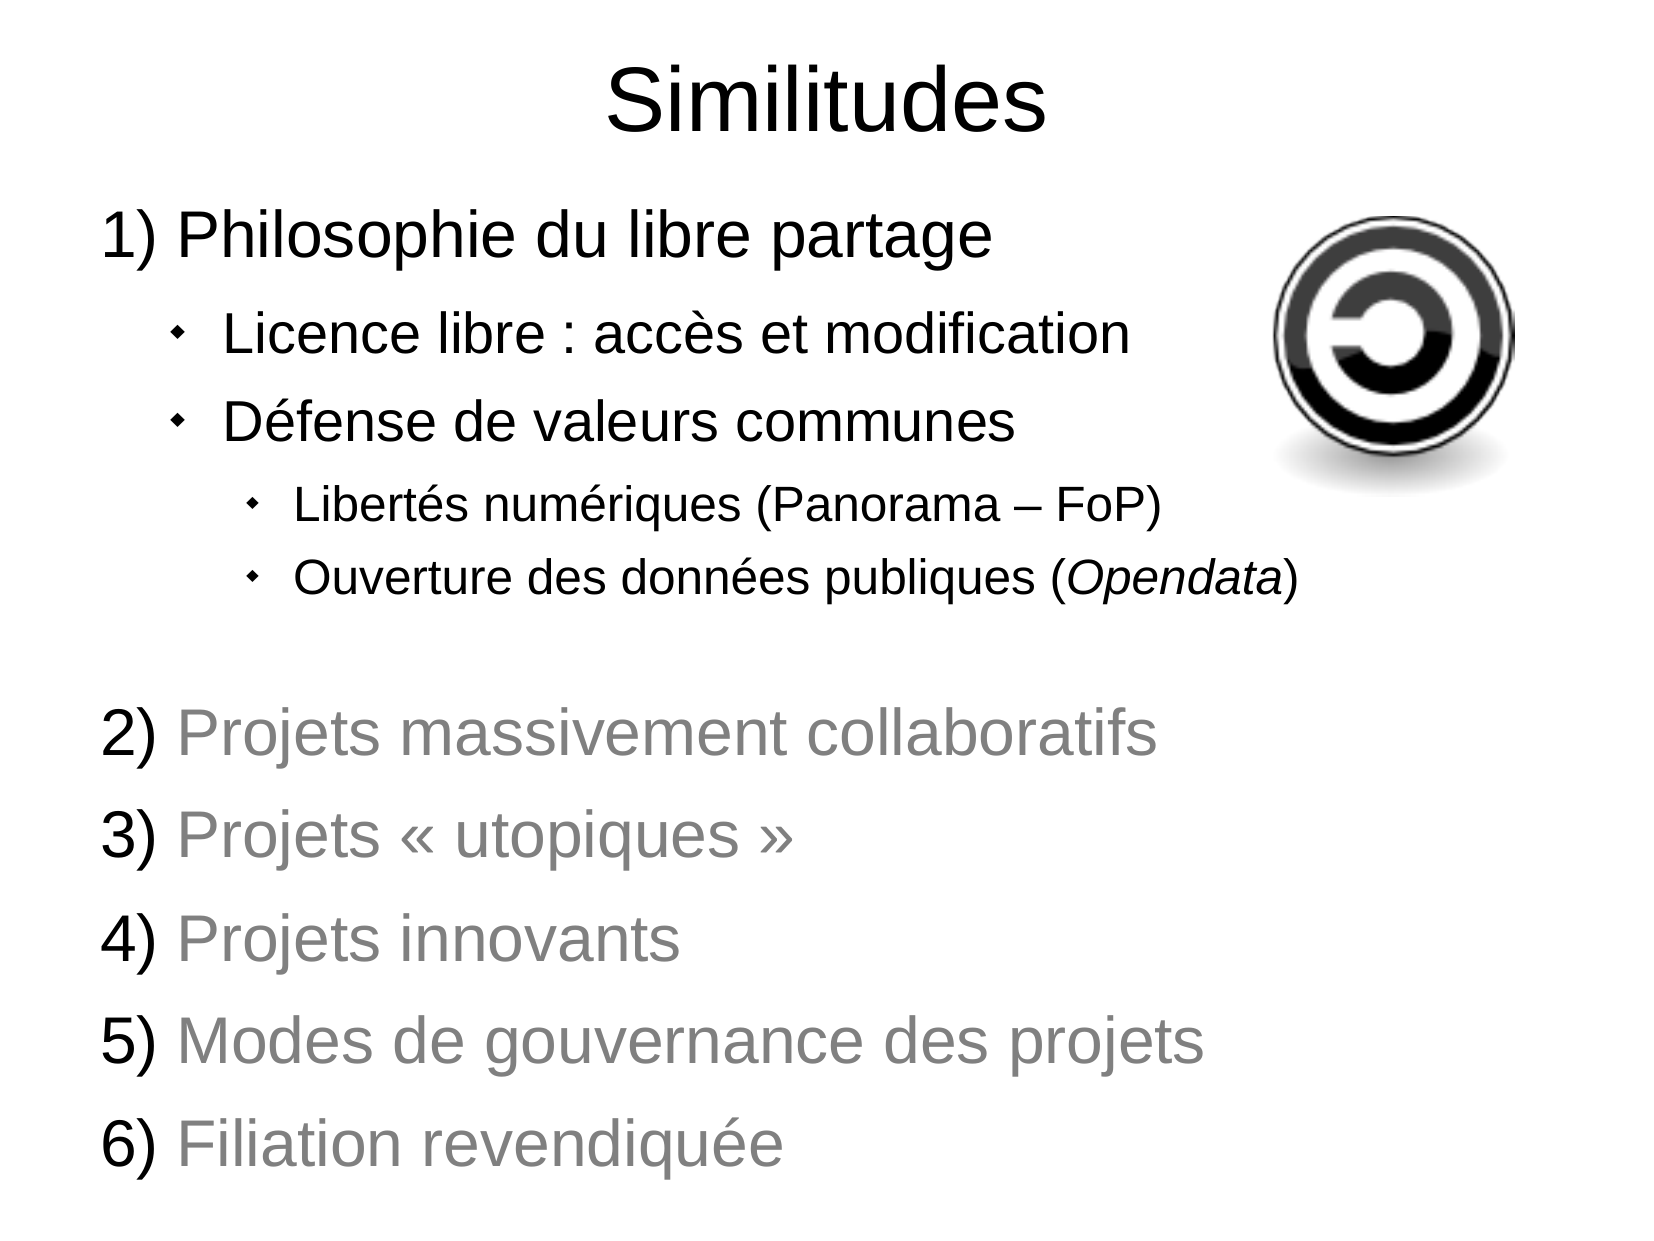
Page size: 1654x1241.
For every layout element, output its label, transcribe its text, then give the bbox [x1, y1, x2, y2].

title Similitudes [82, 48, 1571, 152]
picture [1271, 216, 1515, 497]
list Philosophie du libre partage Licence libre : accès et modification Défense de valeurs communes Libertés numériques (Panorama – FoP) Ouverture des données publiques (Opendata) Projets massivement collaboratifs Projets « utopiques » Projets innovants Modes de gouvernance des projets Filiation revendiquée [82, 198, 1538, 1188]
